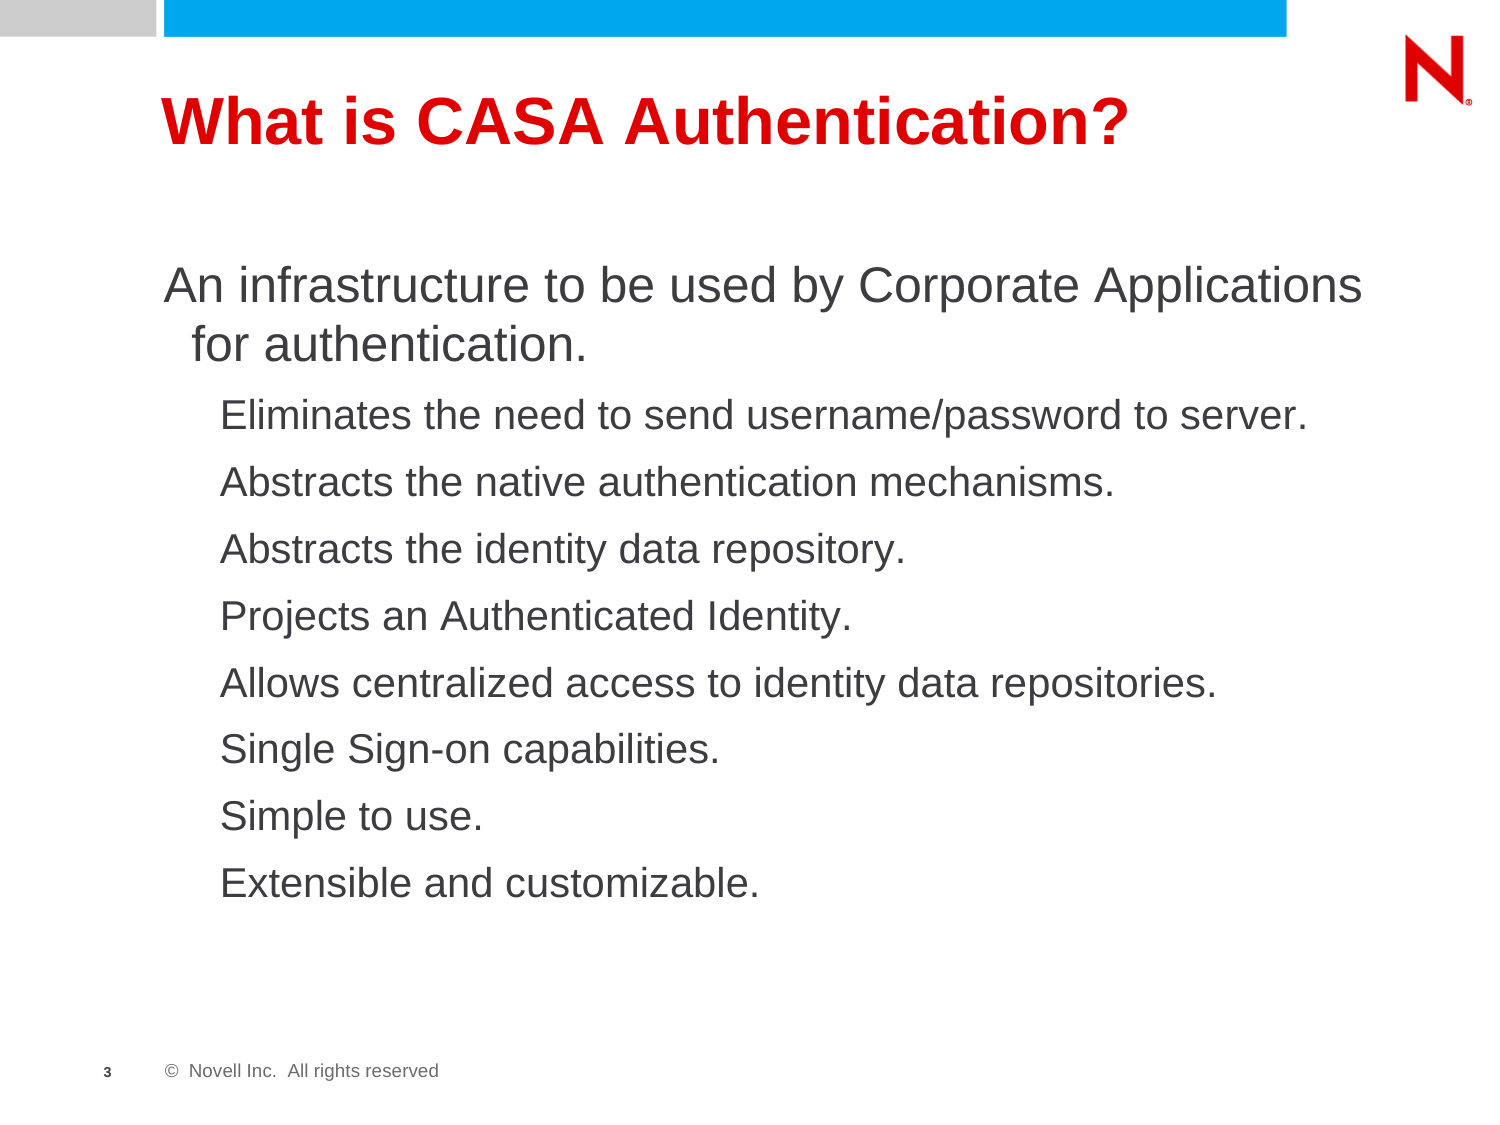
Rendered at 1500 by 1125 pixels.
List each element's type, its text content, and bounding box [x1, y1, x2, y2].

list An infrastructure to be used by Corporate Applications for authentication. Eliminates the need to send username/password to server. Abstracts the native authentication mechanisms. Abstracts the identity data repository. Projects an Authenticated Identity. Allows centralized access to identity data repositories. Single Sign-on capabilities. Simple to use. Extensible and customizable. [163, 254, 1404, 986]
title What is CASA Authentication? [161, 41, 1383, 205]
picture [1403, 32, 1473, 107]
